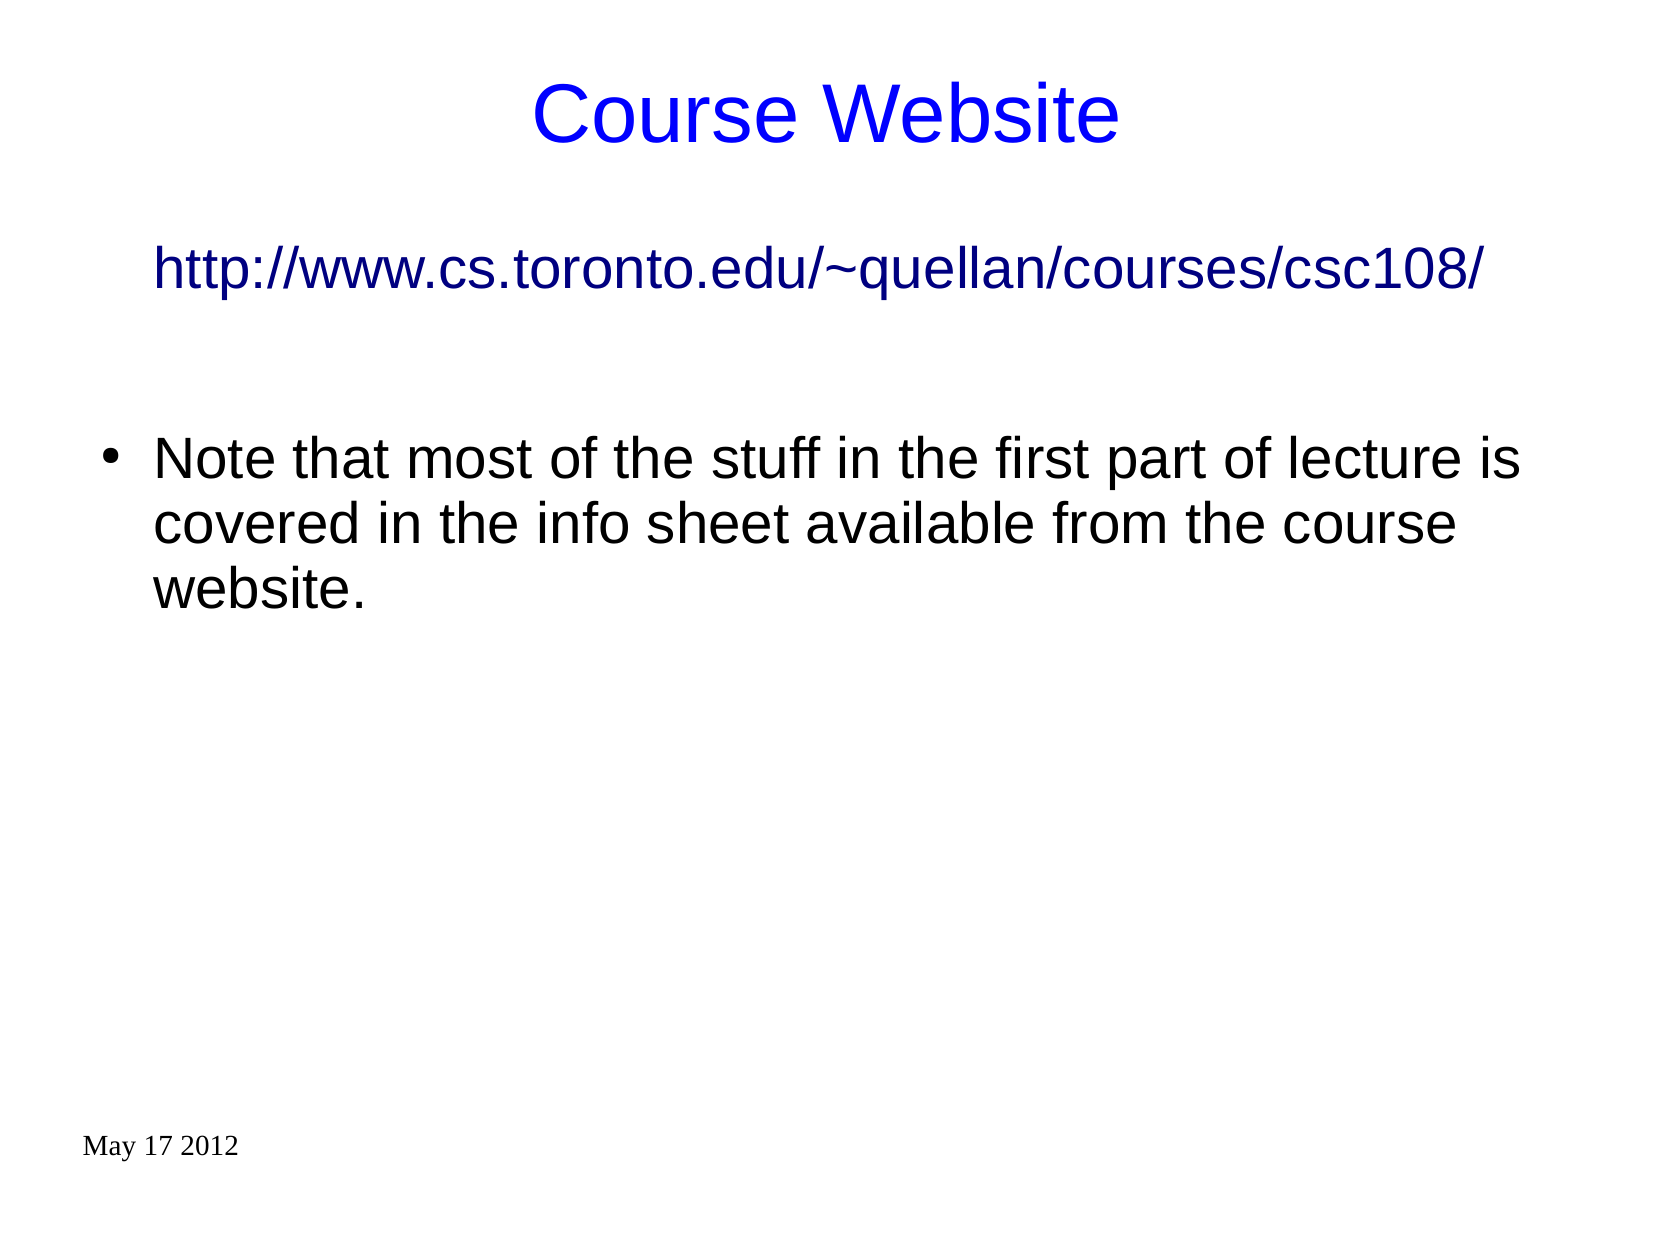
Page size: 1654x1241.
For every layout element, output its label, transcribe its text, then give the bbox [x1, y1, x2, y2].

title Course Website [82, 49, 1571, 178]
list http://www.cs.toronto.edu/~quellan/courses/csc108/ Note that most of the stuff in the first part of lecture is covered in the info sheet available from the course website. [82, 236, 1571, 1109]
